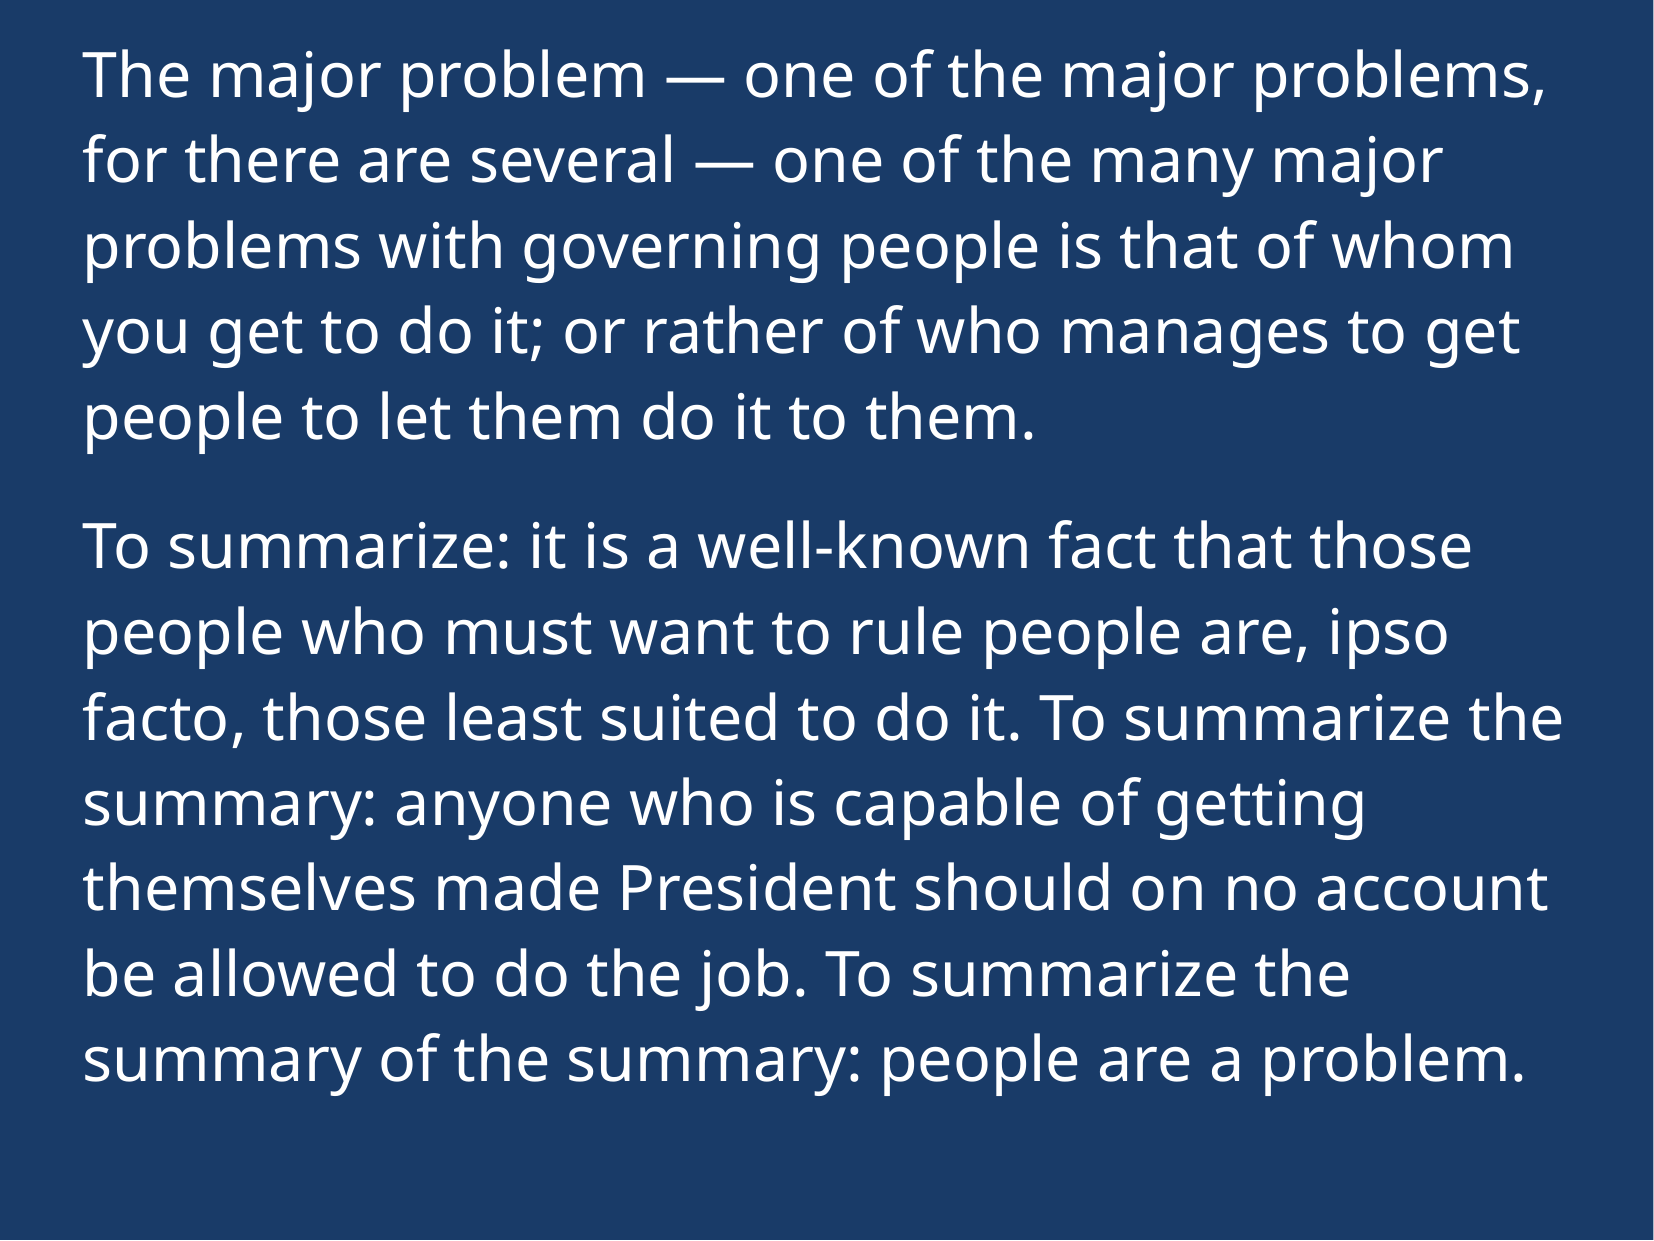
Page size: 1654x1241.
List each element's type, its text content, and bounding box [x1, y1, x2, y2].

list The major problem — one of the major problems, for there are several — one of the many major problems with governing people is that of whom you get to do it; or rather of who manages to get people to let them do it to them. To summarize: it is a well-known fact that those people who must want to rule people are, ipso facto, those least suited to do it. To summarize the summary: anyone who is capable of getting themselves made President should on no account be allowed to do the job. To summarize the summary of the summary: people are a problem. [82, 30, 1571, 1216]
